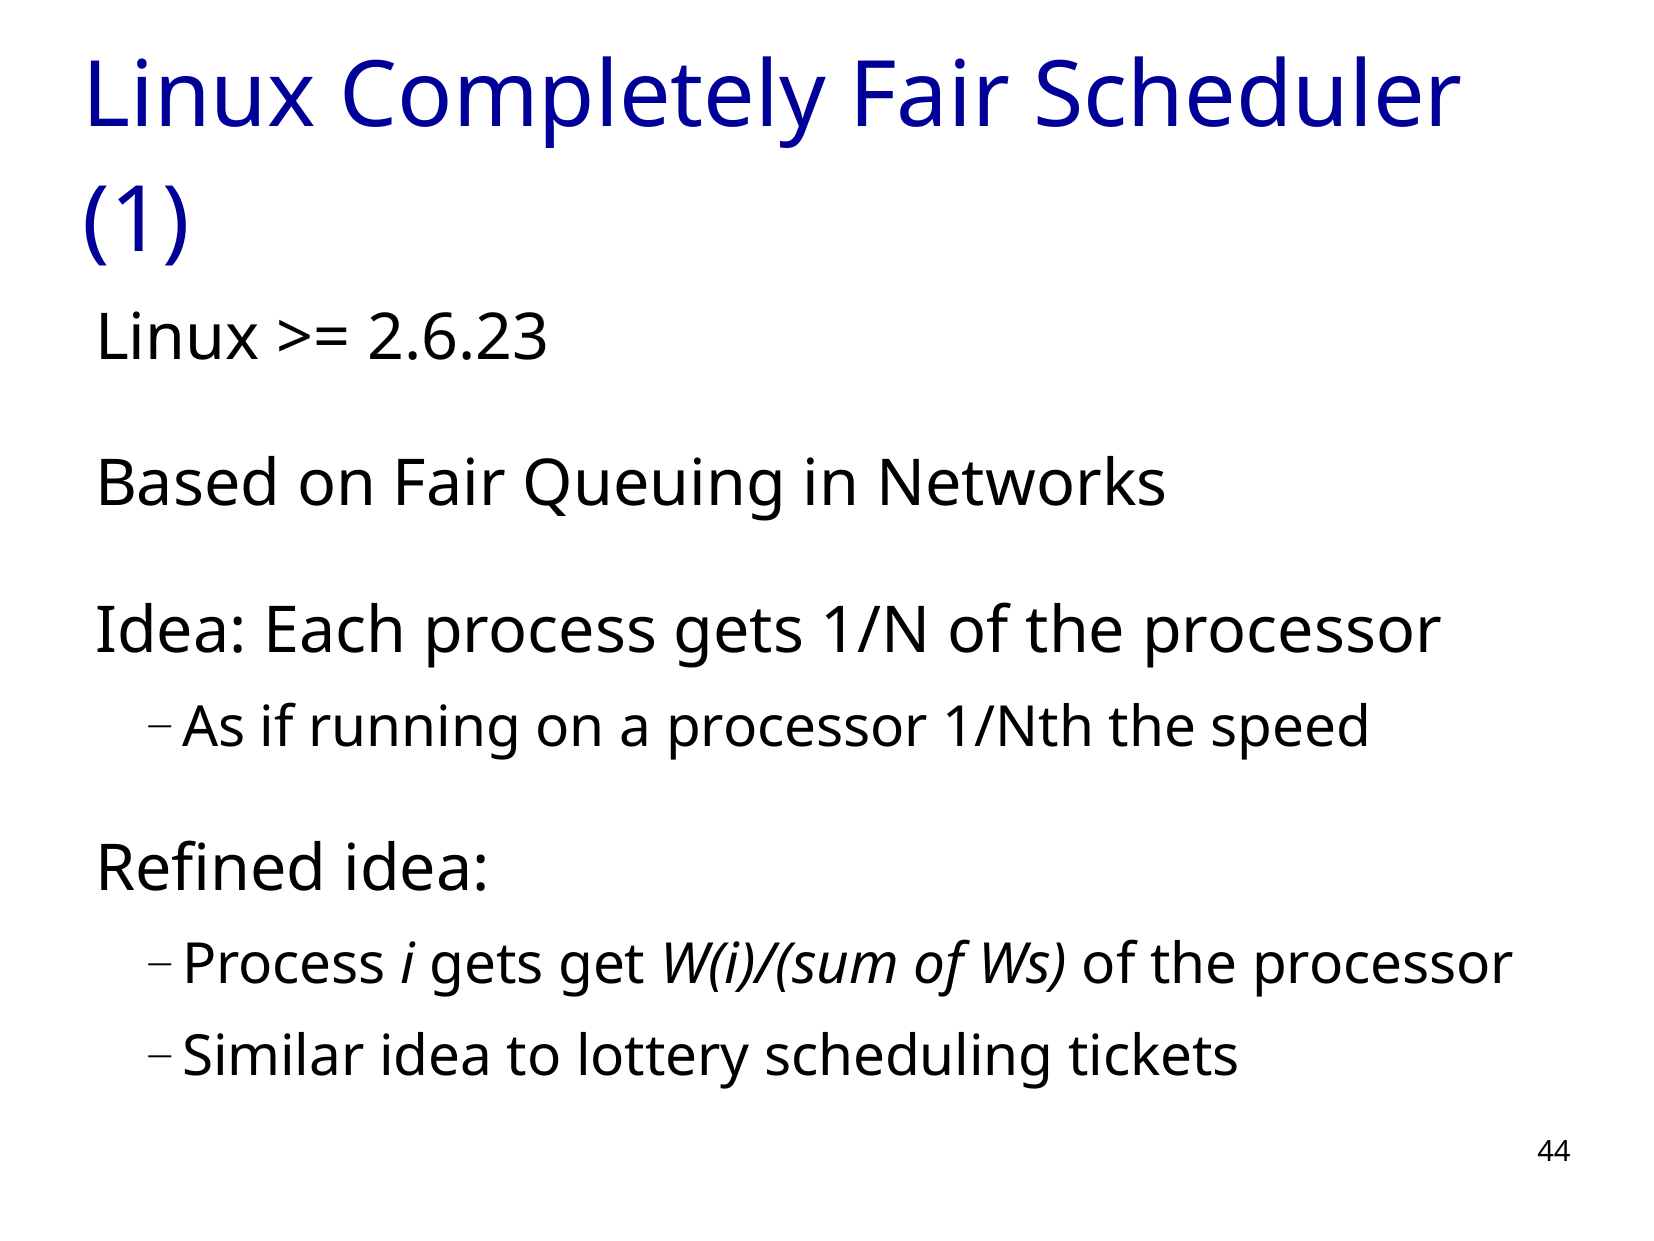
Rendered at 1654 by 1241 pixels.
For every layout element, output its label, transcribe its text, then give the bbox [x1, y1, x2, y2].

list Linux >= 2.6.23 Based on Fair Queuing in Networks Idea: Each process gets 1/N of the processor As if running on a processor 1/Nth the speed Refined idea: Process i gets get W(i)/(sum of Ws) of the processor Similar idea to lottery scheduling tickets [60, 290, 1571, 1096]
title Linux Completely Fair Scheduler (1) [82, 49, 1571, 257]
